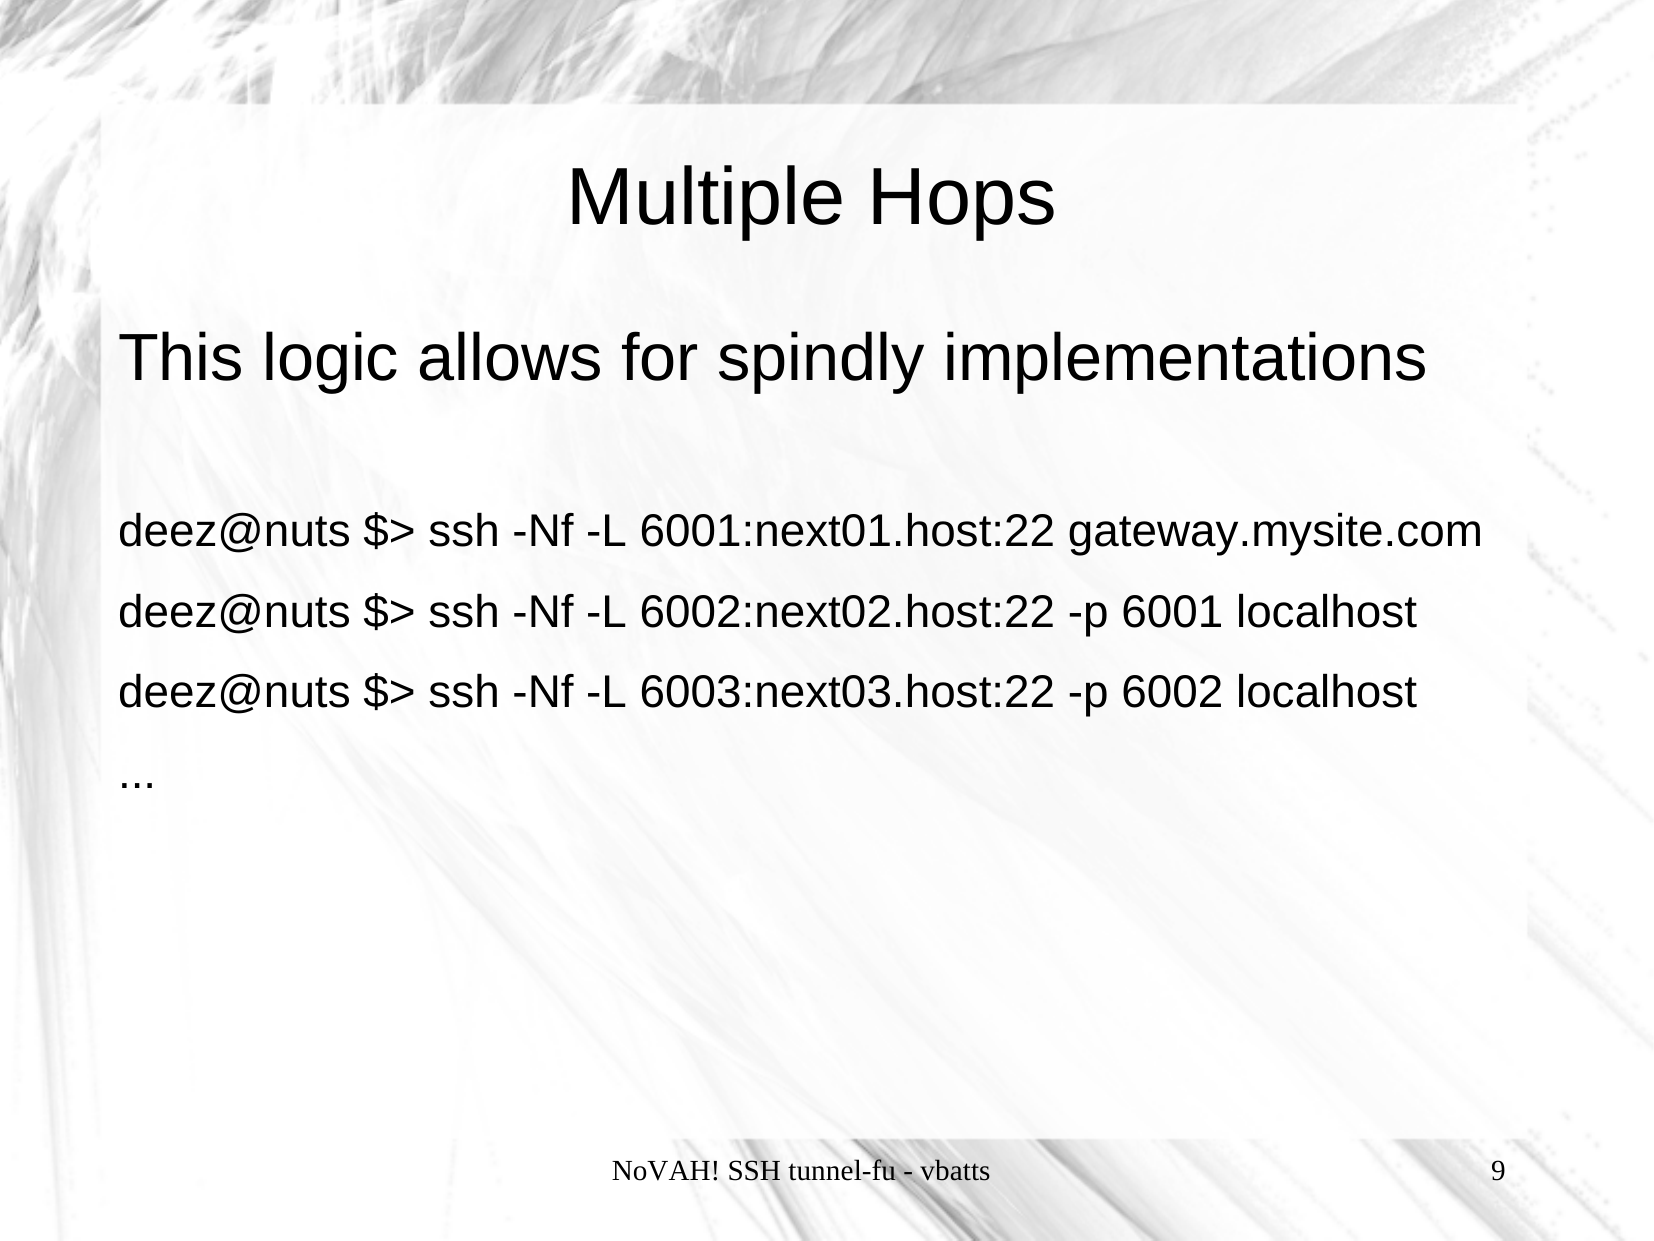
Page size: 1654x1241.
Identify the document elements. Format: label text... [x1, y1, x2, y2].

title Multiple Hops [118, 112, 1506, 281]
picture [0, 0, 1654, 1241]
list This logic allows for spindly implementations deez@nuts $> ssh -Nf -L 6001:next01.host:22 gateway.mysite.com deez@nuts $> ssh -Nf -L 6002:next02.host:22 -p 6001 localhost deez@nuts $> ssh -Nf -L 6003:next03.host:22 -p 6002 localhost ... [118, 319, 1571, 1139]
